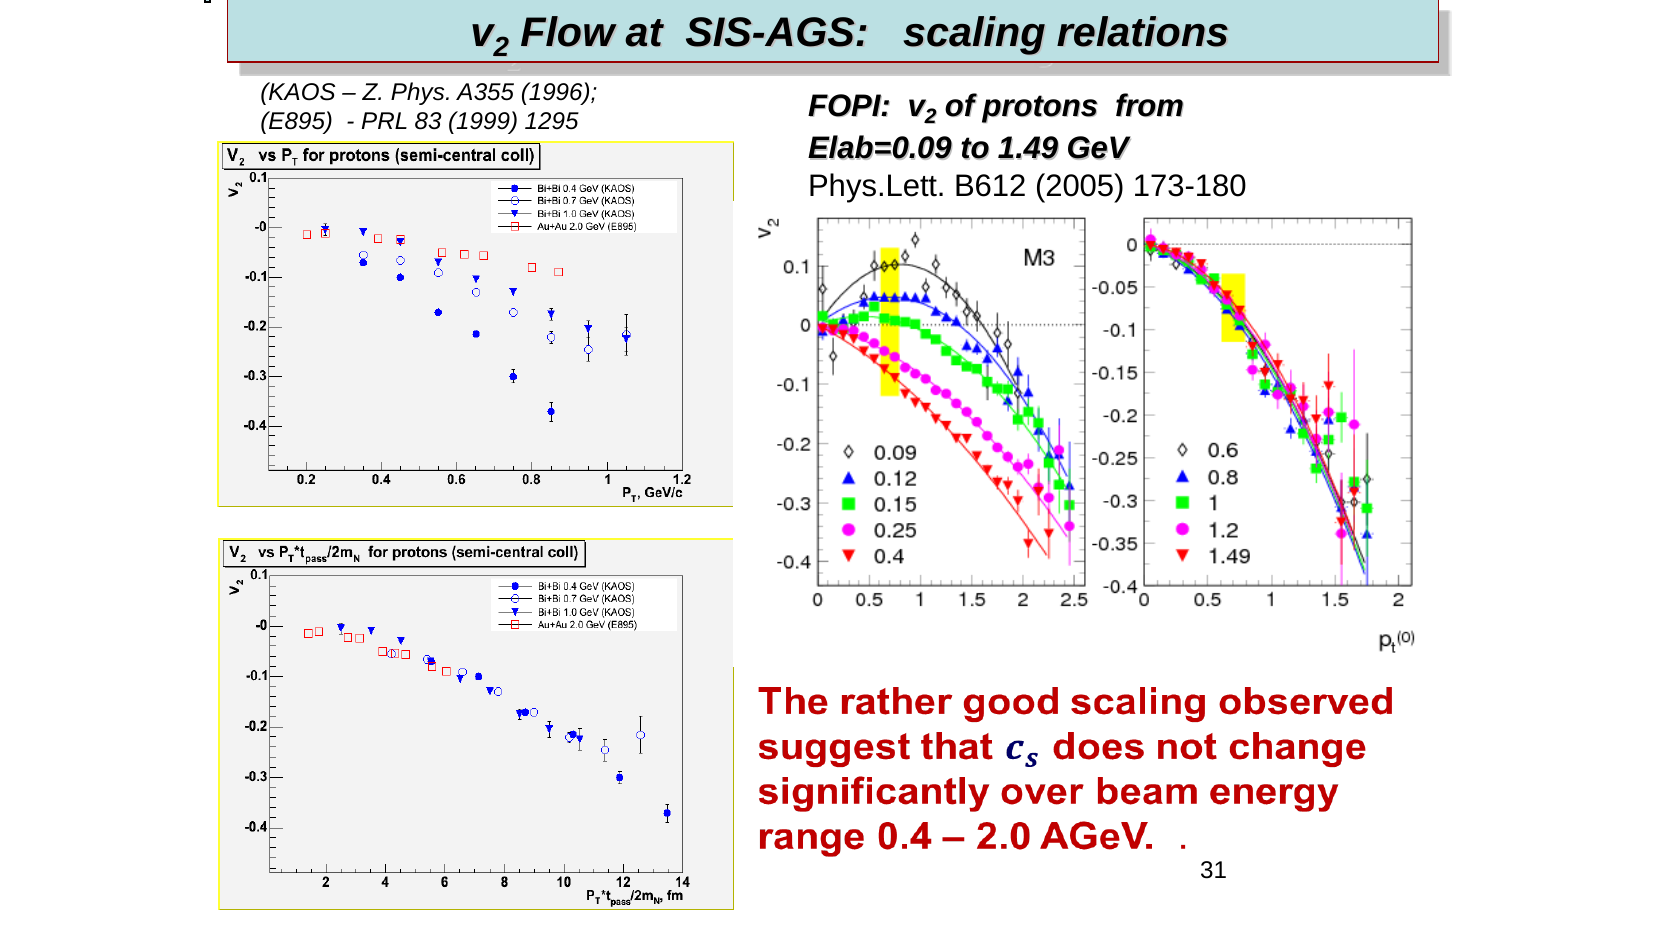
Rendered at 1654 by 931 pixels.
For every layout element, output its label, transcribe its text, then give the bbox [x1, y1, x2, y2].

text_box FOPI: v2 of protons from Elab=0.09 to 1.49 GeV Phys.Lett. B612 (2005) 173-180 [796, 79, 1395, 209]
text_box (KAOS – Z. Phys. A355 (1996); (E895) - PRL 83 (1999) 1295 [248, 70, 765, 141]
picture [217, 141, 1429, 910]
text_box [734, 667, 1571, 912]
text_box v2 Flow at SIS-AGS: scaling relations [227, 0, 1439, 63]
